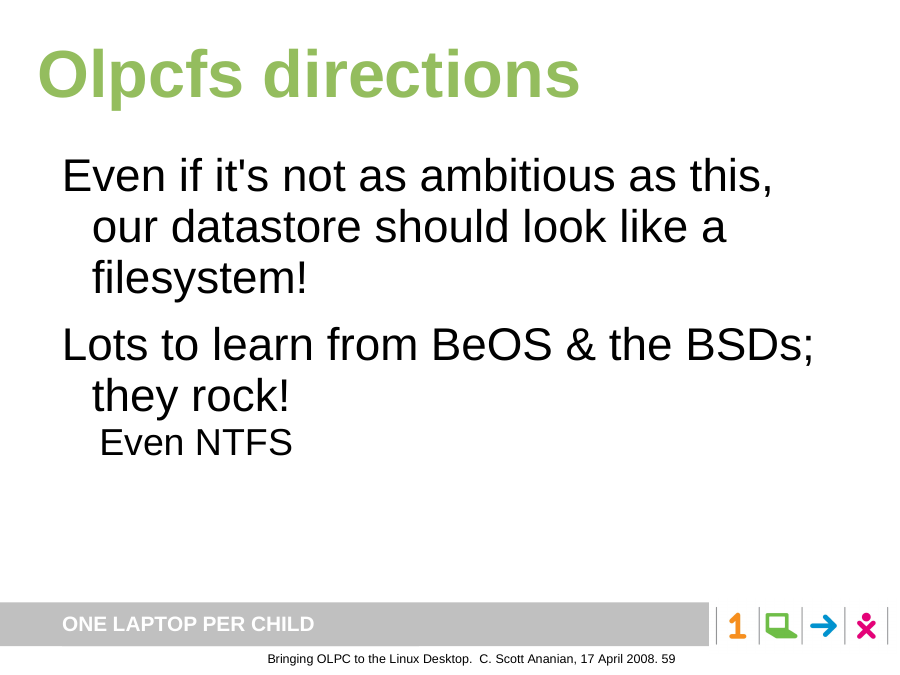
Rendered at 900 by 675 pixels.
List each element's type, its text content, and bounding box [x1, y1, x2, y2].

list Even if it's not as ambitious as this, our datastore should look like a filesystem! Lots to learn from BeOS & the BSDs; they rock! Even NTFS [61, 150, 844, 675]
picture [844, 598, 897, 654]
title Olpcfs directions [37, 37, 856, 225]
